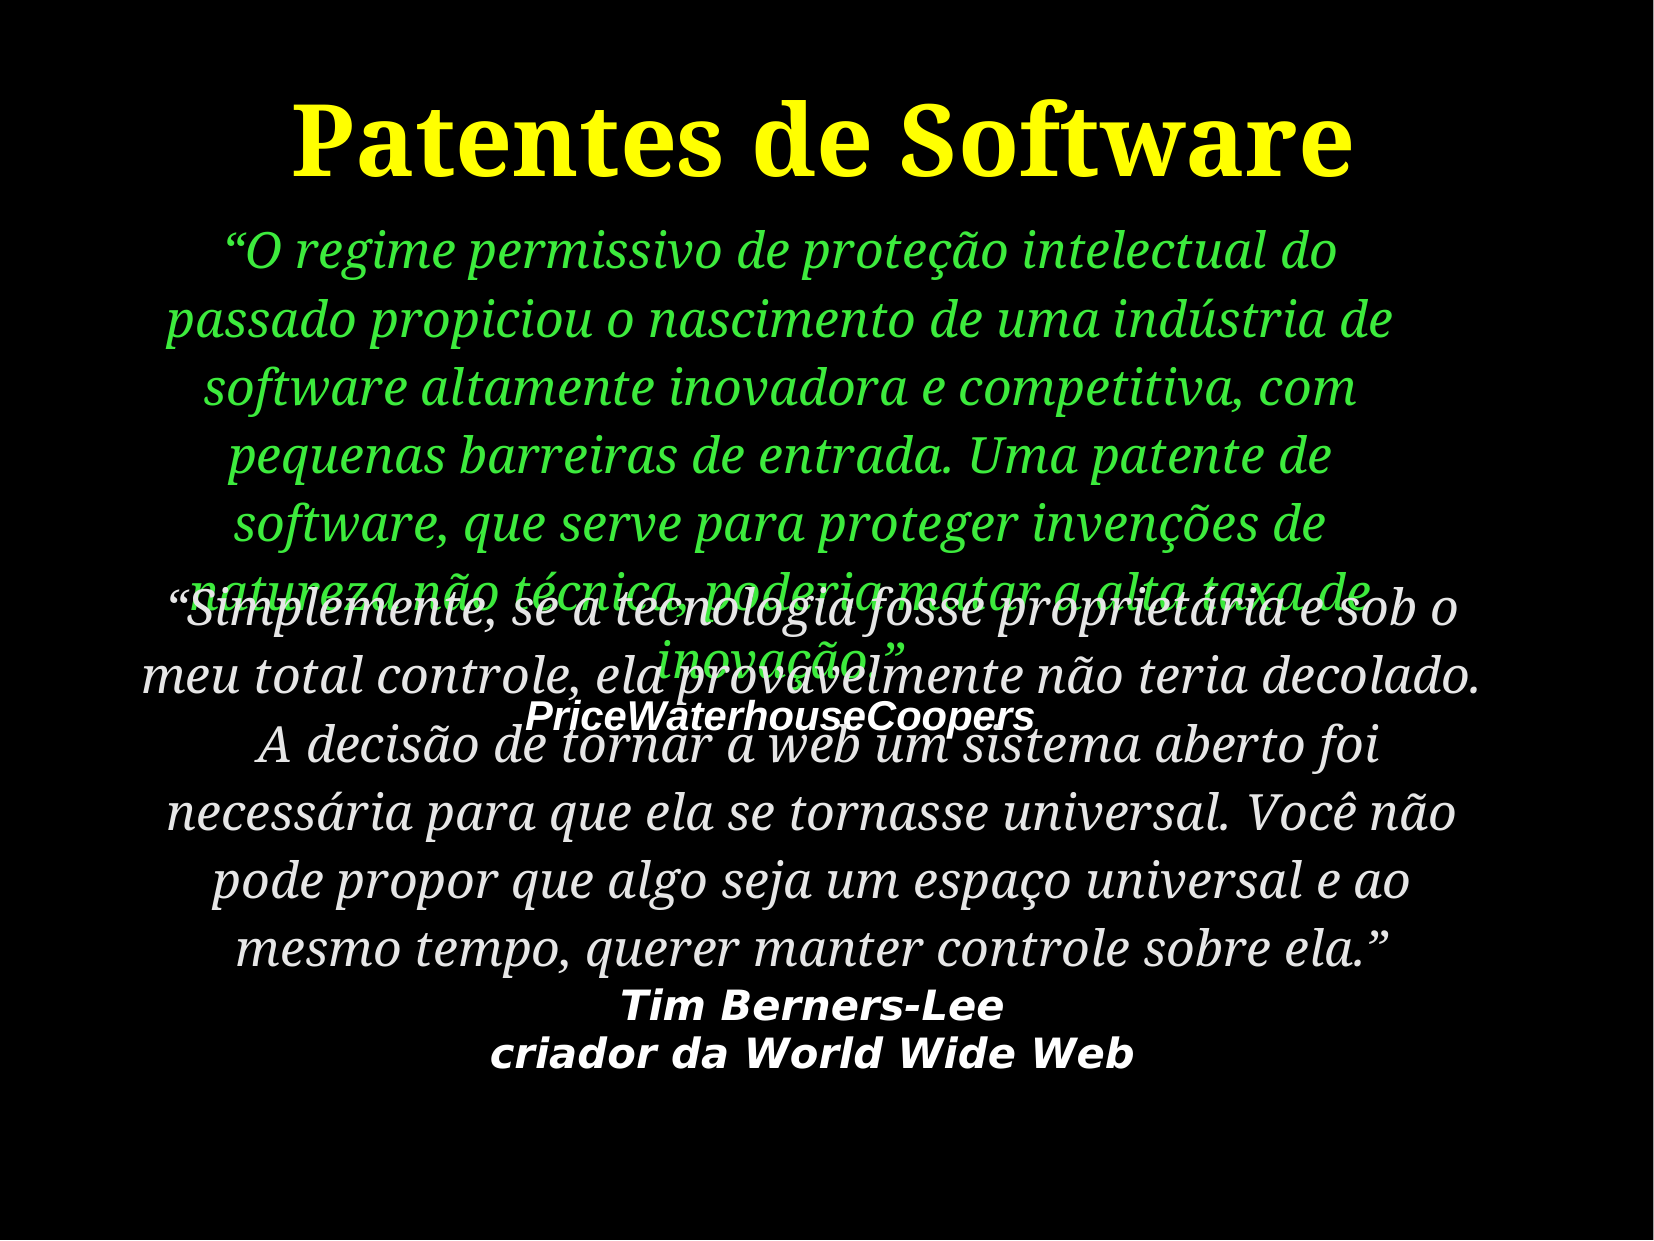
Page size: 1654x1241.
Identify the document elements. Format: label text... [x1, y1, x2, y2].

text_box “Simplemente, se a tecnologia fosse proprietária e sob o meu total controle, ela provavelmente não teria decolado. A decisão de tornar a web um sistema aberto foi necessária para que ela se tornasse universal. Você não pode propor que algo seja um espaço universal e ao mesmo tempo, querer manter controle sobre ela.” Tim Berners-Lee criador da World Wide Web [124, 572, 1501, 1241]
title Patentes de Software [188, 44, 1459, 231]
text_box “O regime permissivo de proteção intelectual do passado propiciou o nascimento de uma indústria de software altamente inovadora e competitiva, com pequenas barreiras de entrada. Uma patente de software, que serve para proteger invenções de natureza não técnica, poderia matar a alta taxa de inovação.” PriceWaterhouseCoopers [132, 215, 1429, 572]
